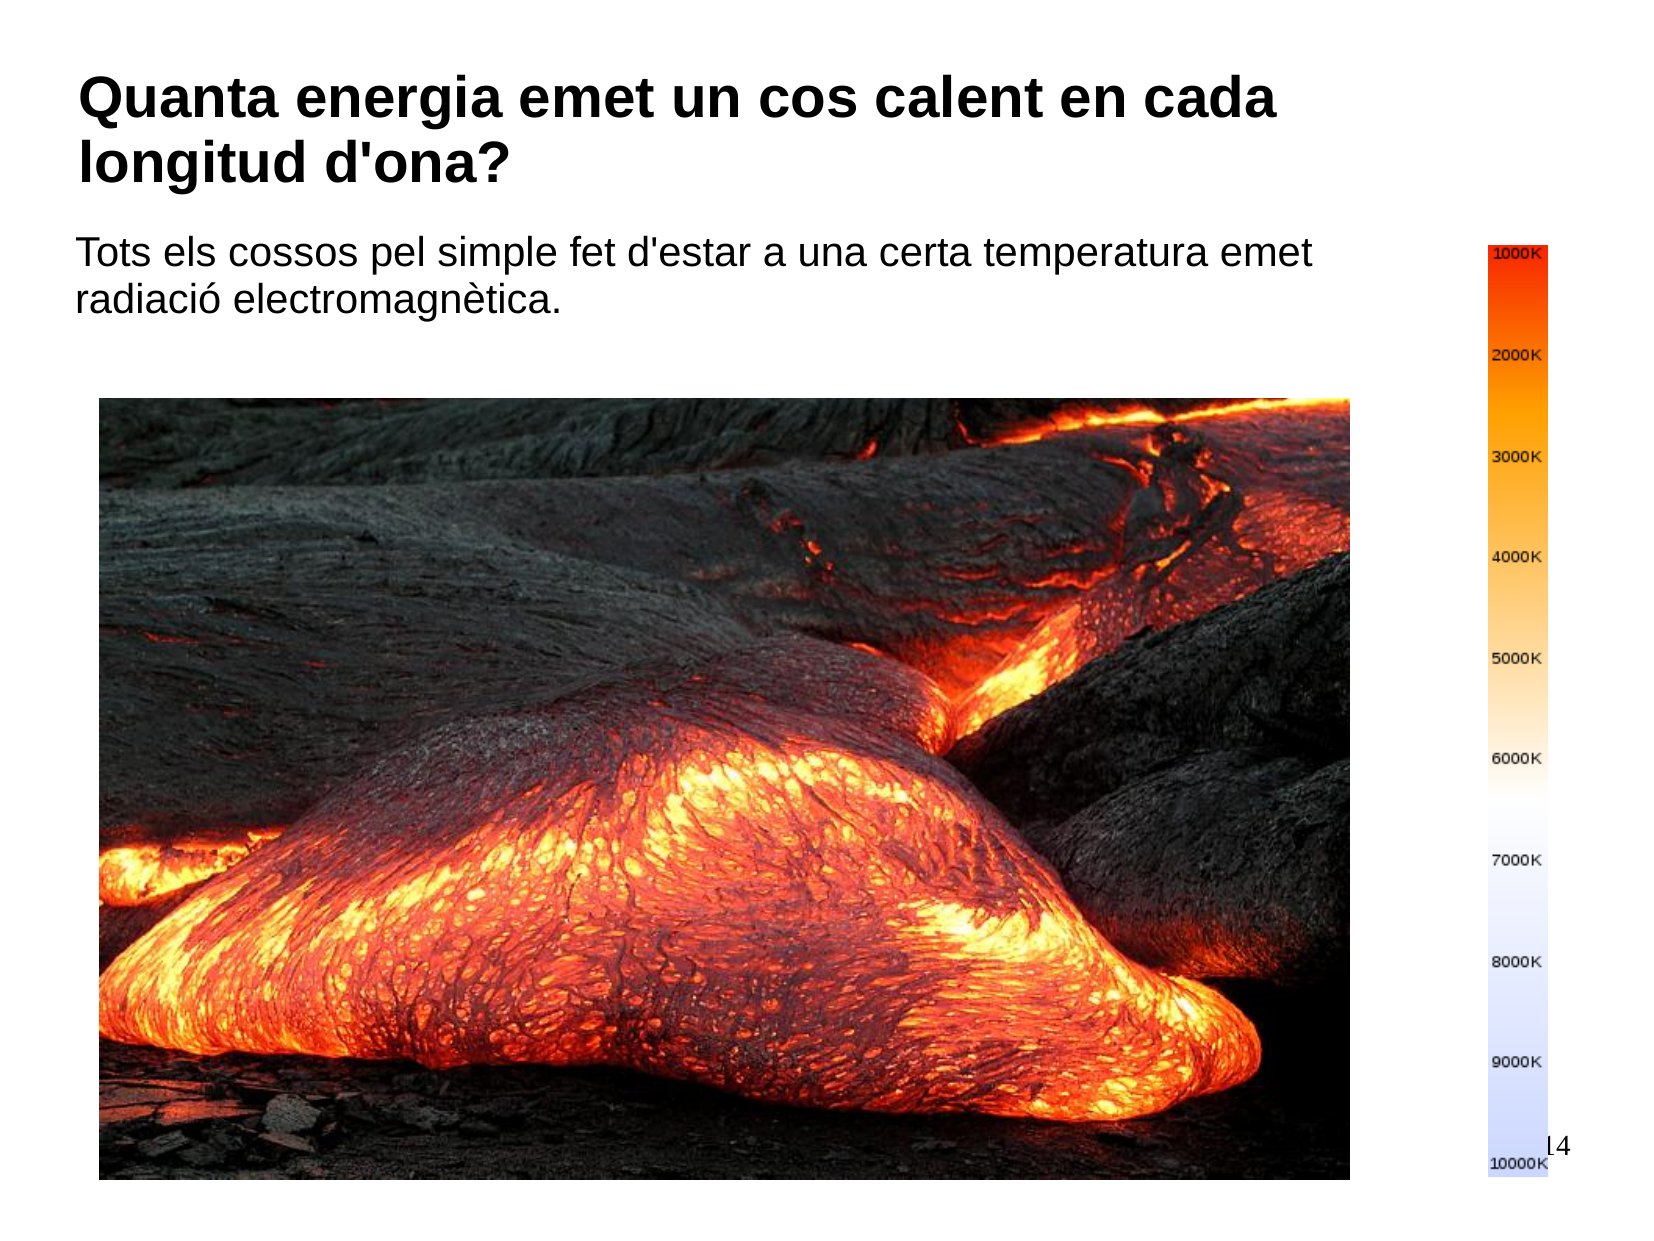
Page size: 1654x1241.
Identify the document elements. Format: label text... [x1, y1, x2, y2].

text_box Tots els cossos pel simple fet d'estar a una certa temperatura emet radiació electromagnètica. [60, 221, 1343, 330]
text_box Quanta energia emet un cos calent en cada longitud d'ona? [63, 57, 1315, 202]
picture [99, 398, 1350, 1180]
picture [1488, 245, 1548, 1177]
